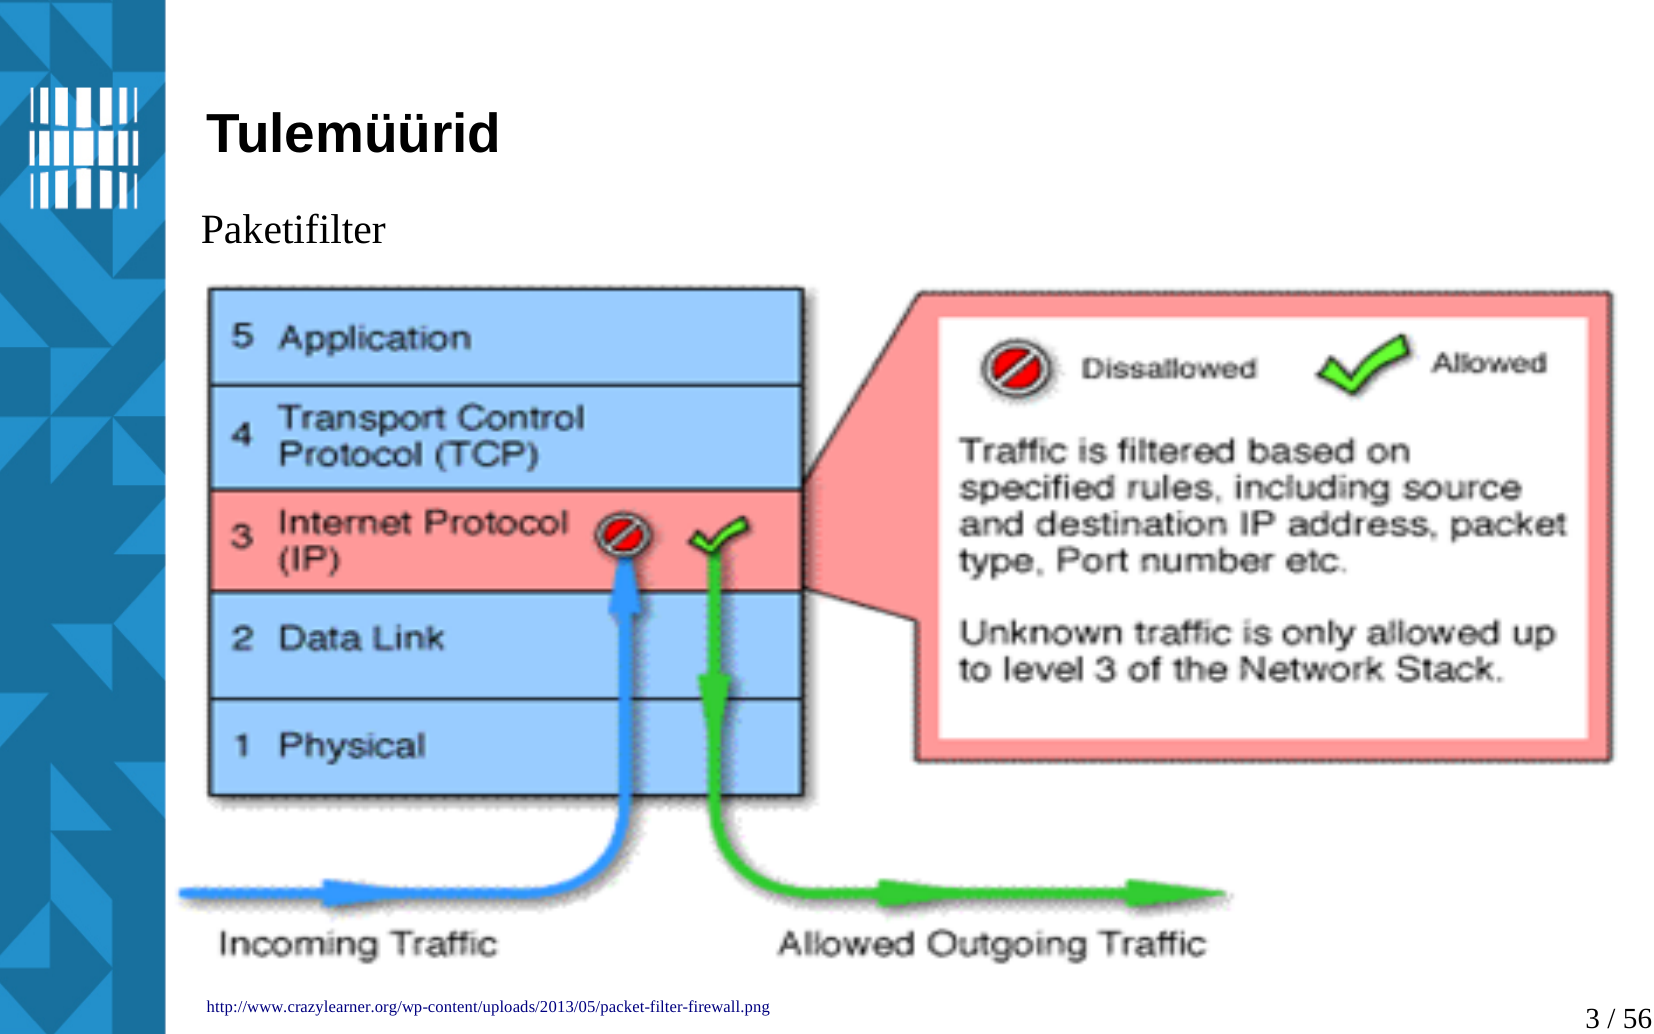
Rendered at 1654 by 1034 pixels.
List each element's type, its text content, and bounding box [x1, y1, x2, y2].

picture [170, 236, 1625, 985]
text_box Paketifilter [200, 206, 497, 253]
text_box http://www.crazylearner.org/wp-content/uploads/2013/05/packet-filter-firewall.png [206, 997, 780, 1016]
title Tulemüürid [206, 47, 1654, 220]
